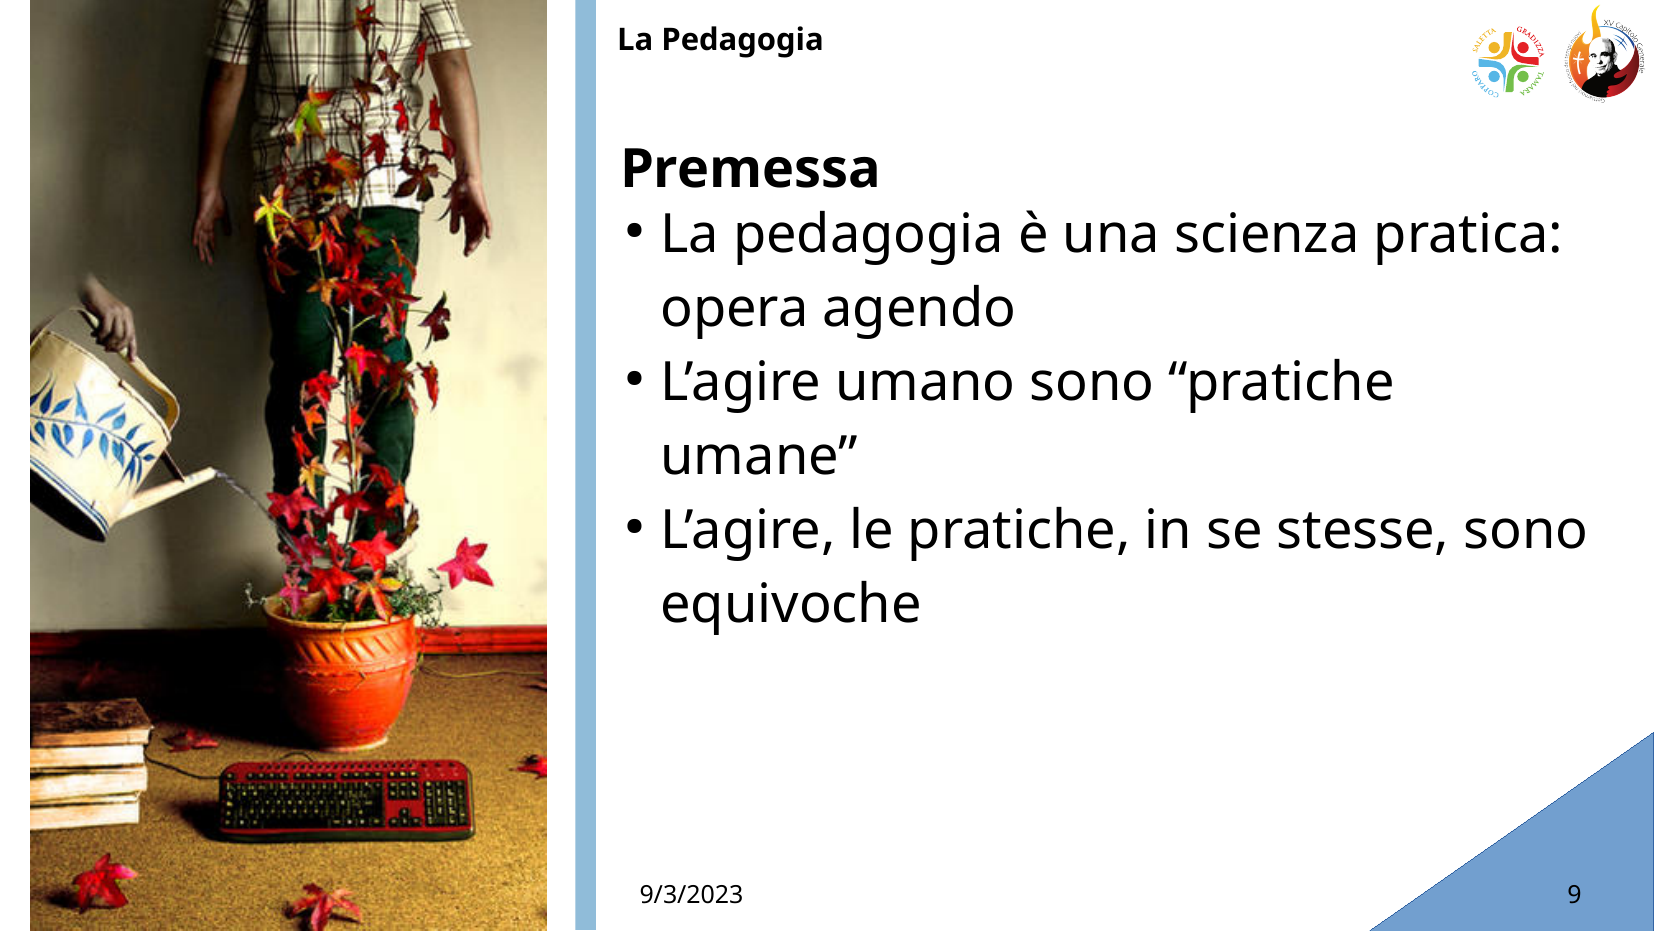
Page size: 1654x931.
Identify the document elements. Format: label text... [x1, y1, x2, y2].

text_box La Pedagogia [602, 9, 1335, 63]
title Premessa [620, 129, 1617, 201]
picture [30, 0, 547, 931]
subtitle La pedagogia è una scienza pratica: opera agendo L’agire umano sono “pratiche umane” L’agire, le pratiche, in se stesse, sono equivoche [624, 201, 1602, 843]
picture [1563, 4, 1646, 103]
